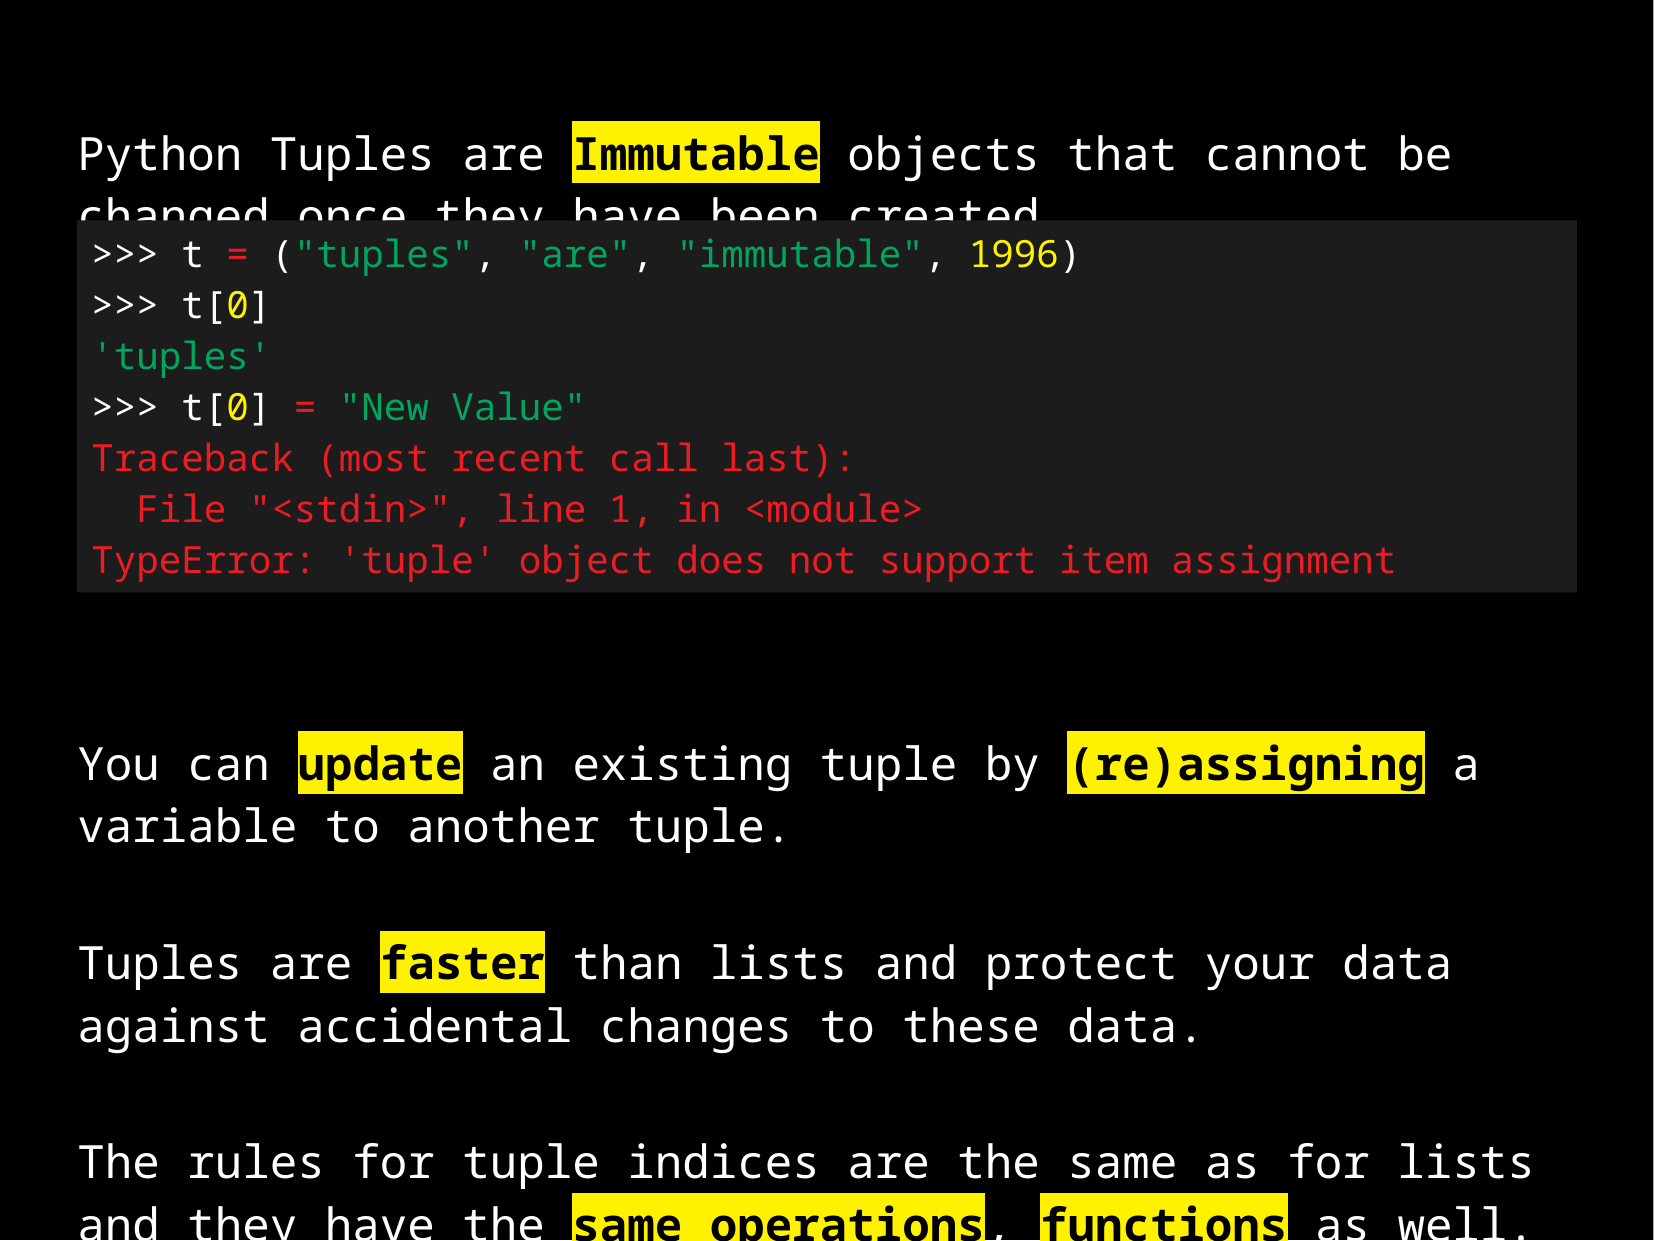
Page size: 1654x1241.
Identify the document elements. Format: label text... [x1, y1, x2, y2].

text_box Python Tuples are Immutable objects that cannot be changed once they have been created. You can update an existing tuple by (re)assigning a variable to another tuple. Tuples are faster than lists and protect your data against accidental changes to these data. The rules for tuple indices are the same as for lists and they have the same operations, functions as well. To write a tuple containing a single value, you have to include a comma, even though there is only one value. e.g. t = (3, ) [62, 113, 1591, 1127]
text_box >>> t = ("tuples", "are", "immutable", 1996) >>> t[0] 'tuples' >>> t[0] = "New Value" Traceback (most recent call last): File "<stdin>", line 1, in <module> TypeError: 'tuple' object does not support item assignment [76, 220, 1577, 500]
